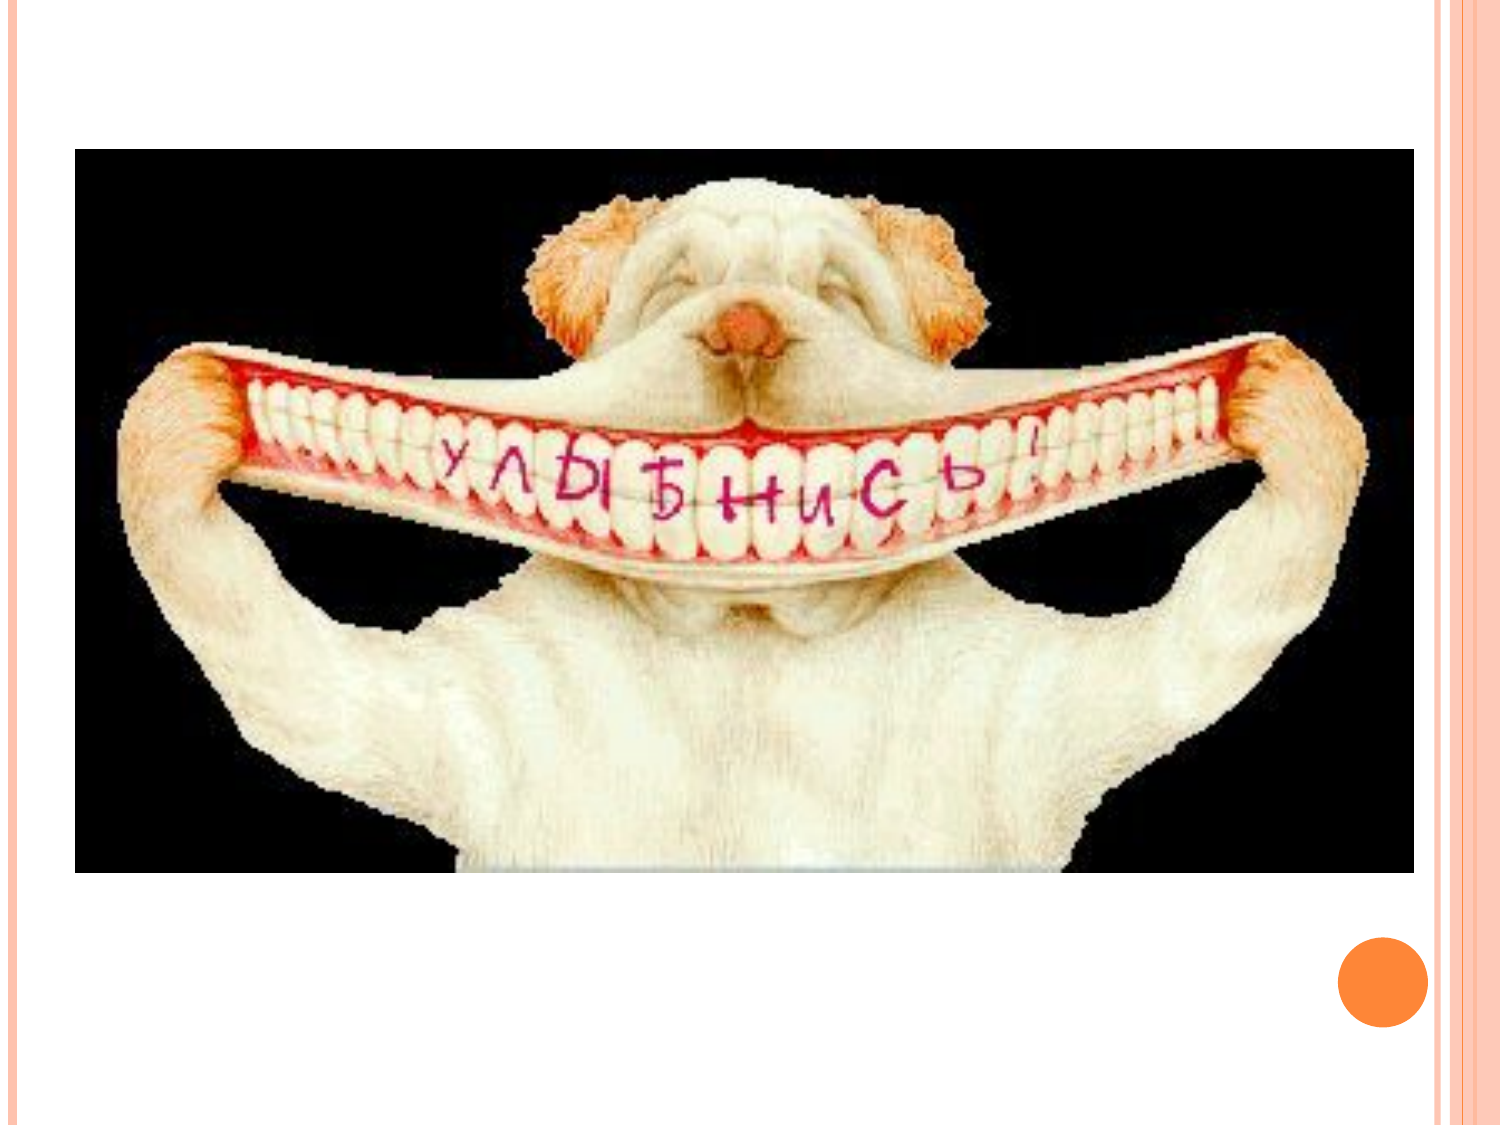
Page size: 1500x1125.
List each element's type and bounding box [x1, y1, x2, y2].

picture [75, 149, 1414, 873]
